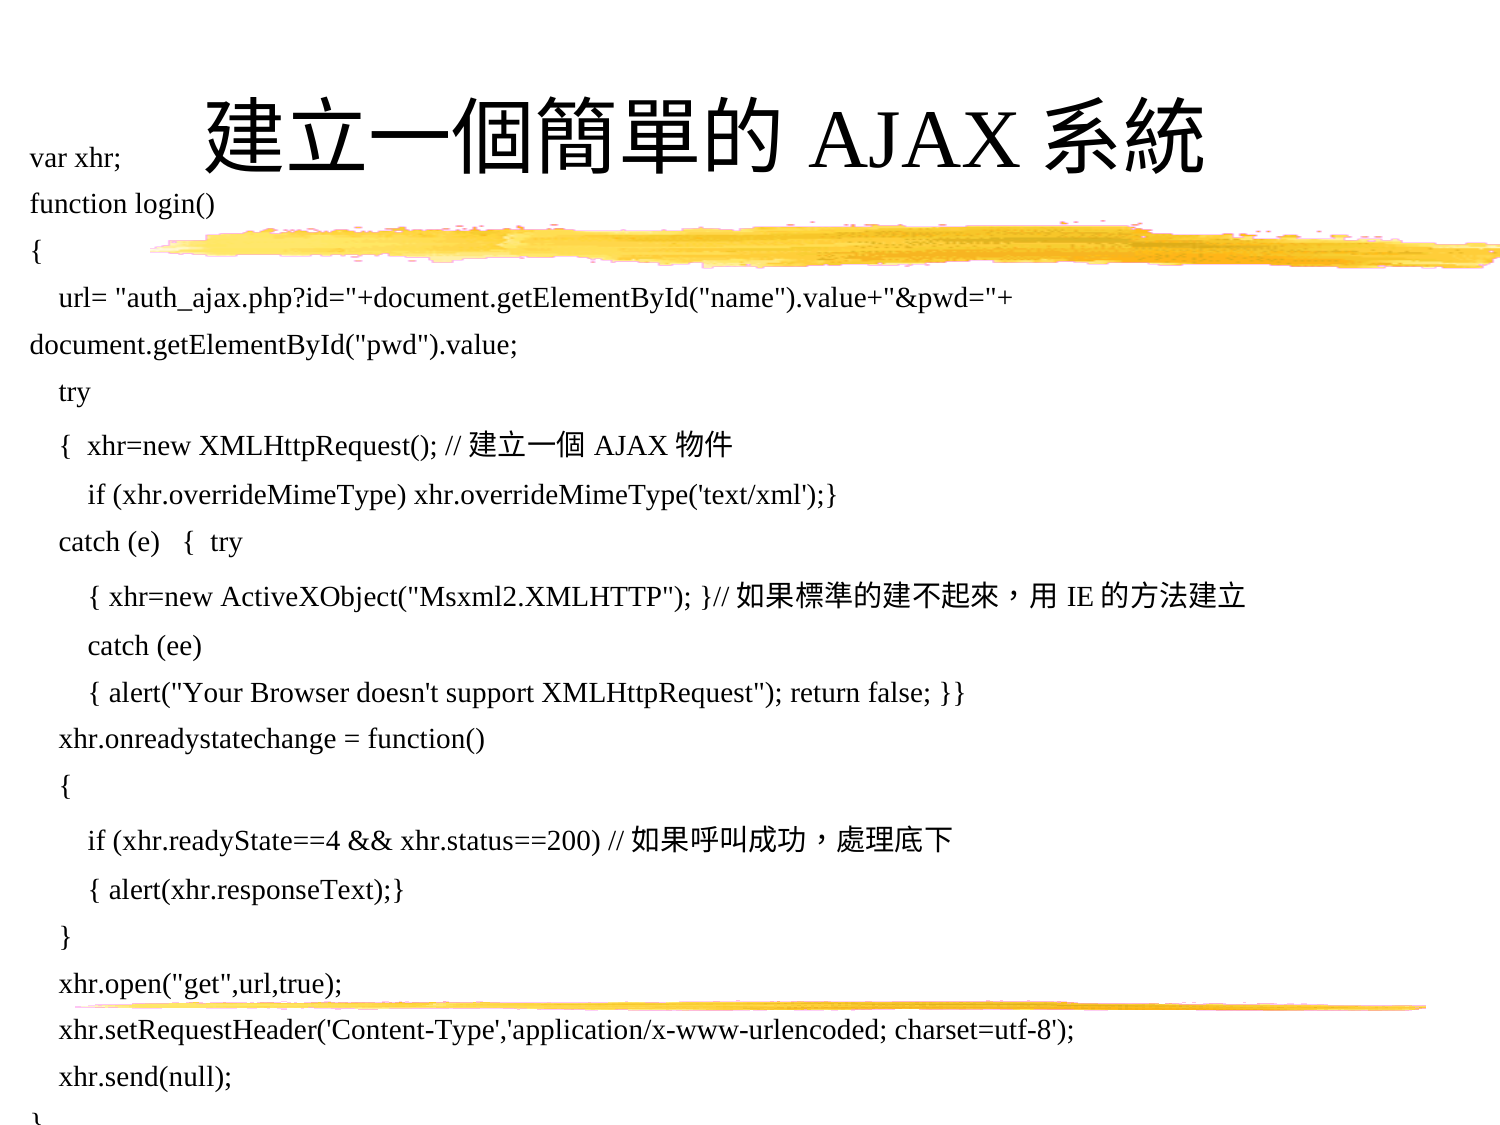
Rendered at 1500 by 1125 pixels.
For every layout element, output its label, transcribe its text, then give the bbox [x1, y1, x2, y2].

title 建立一個簡單的AJAX系統 [66, 37, 1342, 225]
picture [1305, 999, 1426, 1013]
picture [1305, 215, 1500, 279]
list var xhr; function login() { url= "auth_ajax.php?id="+document.getElementById("name").value+"&pwd="+ document.getElementById("pwd").value; try { xhr=new XMLHttpRequest(); //建立一個AJAX物件 if (xhr.overrideMimeType) xhr.overrideMimeType('text/xml');} catch (e) { try { xhr=new ActiveXObject("Msxml2.XMLHTTP"); }//如果標準的建不起來，用IE的方法建立 catch (ee) { alert("Your Browser doesn't support XMLHttpRequest"); return false; }} xhr.onreadystatechange = function() { if (xhr.readyState==4 && xhr.status==200) //如果呼叫成功，處理底下 { alert(xhr.responseText);} } xhr.open("get",url,true); xhr.setRequestHeader('Content-Type','application/x-www-urlencoded; charset=utf-8'); xhr.send(null); } [29, 141, 1305, 1125]
